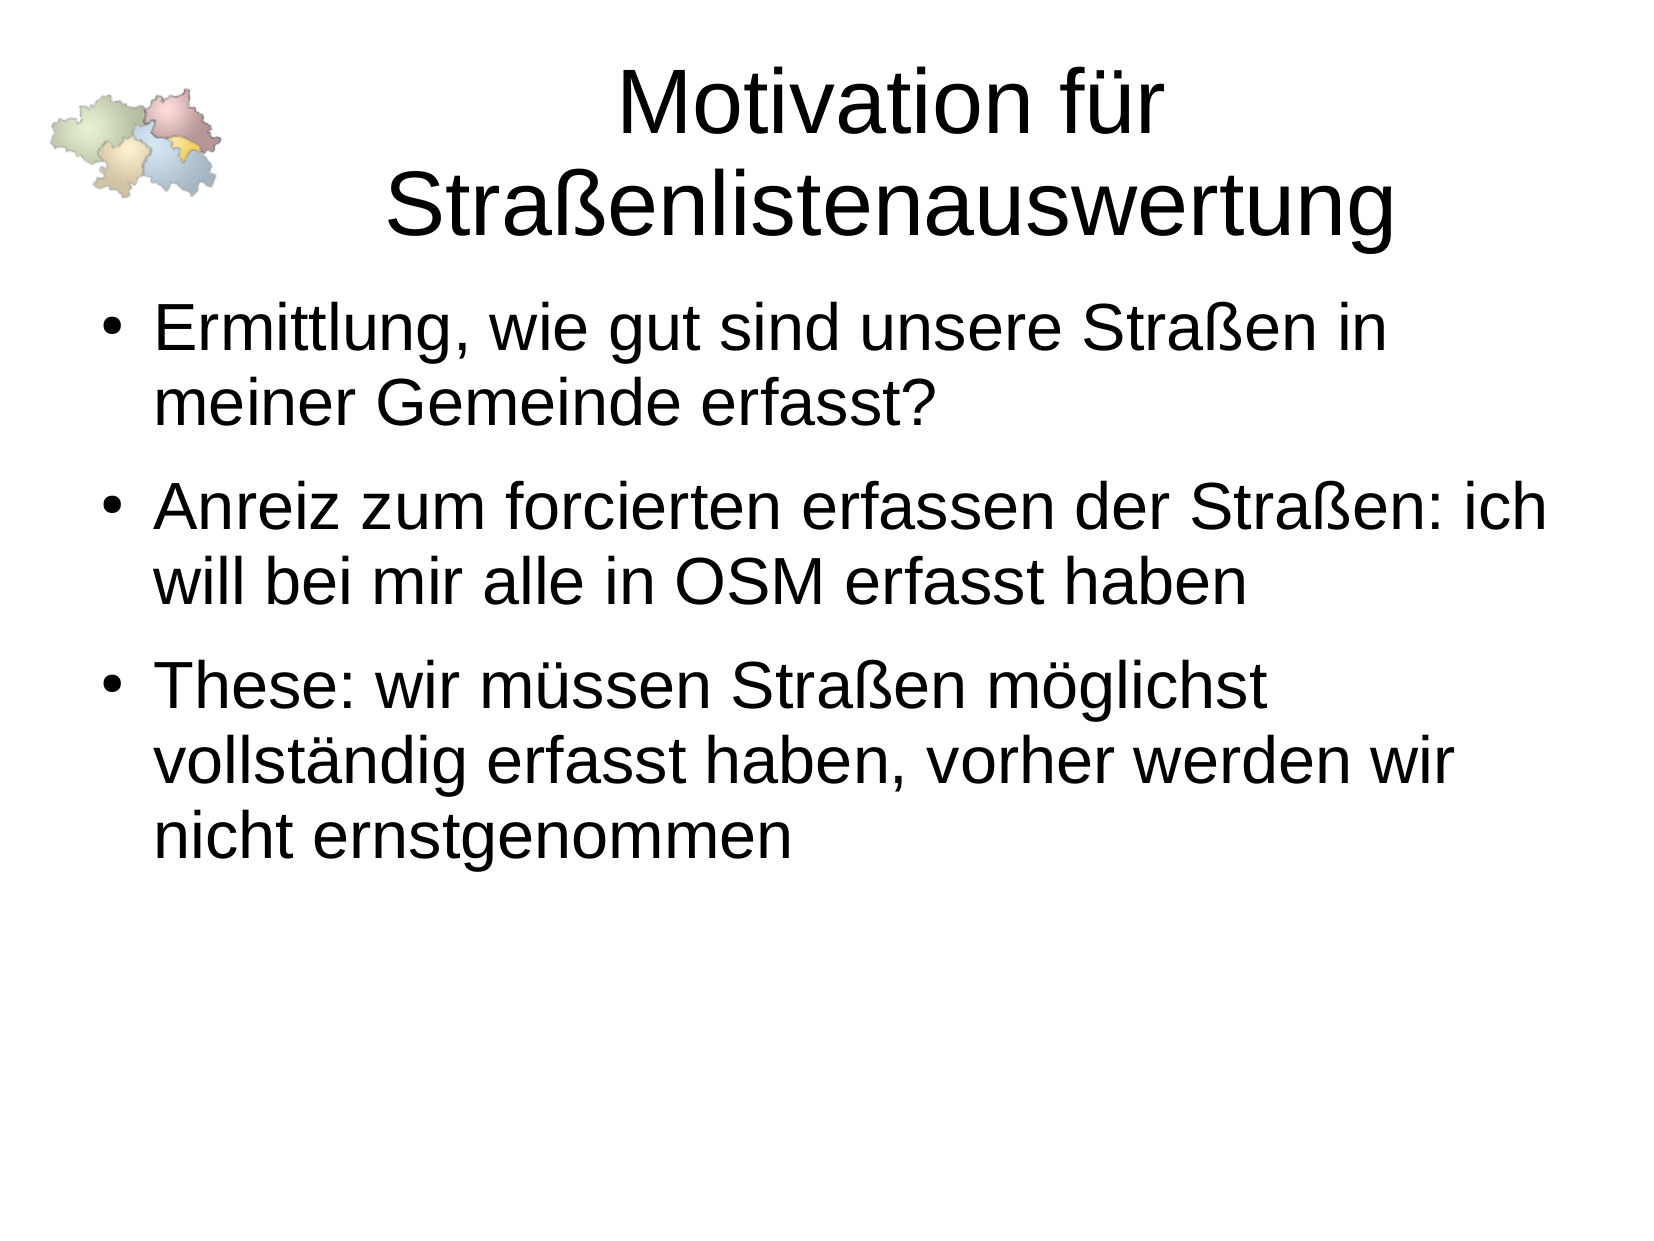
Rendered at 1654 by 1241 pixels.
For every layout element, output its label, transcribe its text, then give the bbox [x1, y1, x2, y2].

picture [11, 68, 250, 225]
title Motivation für Straßenlistenauswertung [212, 49, 1571, 257]
list Ermittlung, wie gut sind unsere Straßen in meiner Gemeinde erfasst? Anreiz zum forcierten erfassen der Straßen: ich will bei mir alle in OSM erfasst haben These: wir müssen Straßen möglichst vollständig erfasst haben, vorher werden wir nicht ernstgenommen [82, 290, 1571, 1010]
